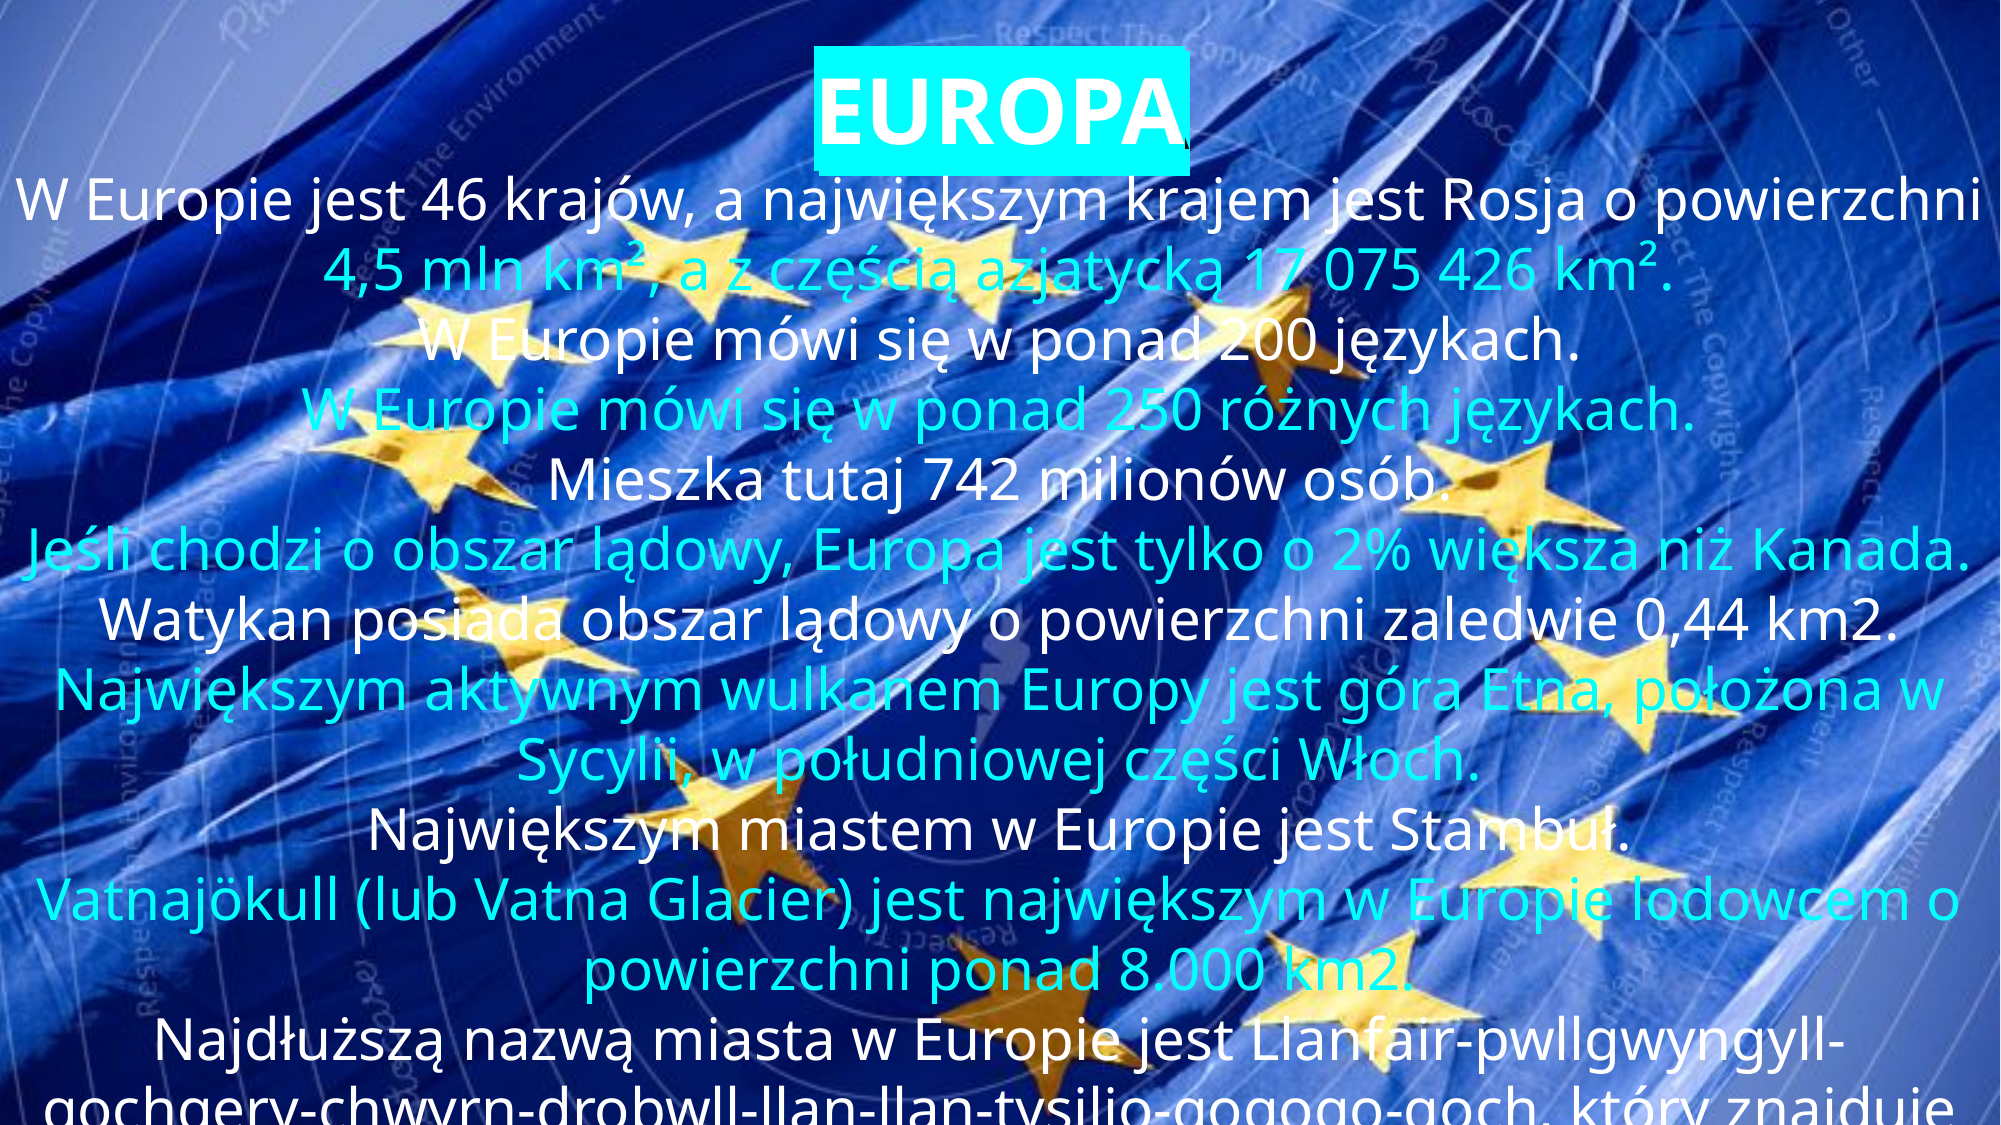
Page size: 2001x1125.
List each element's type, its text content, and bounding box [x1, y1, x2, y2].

text_box EUROPA W Europie jest 46 krajów, a największym krajem jest Rosja o powierzchni 4,5 mln km², a z częścią azjatycką 17 075 426 km². W Europie mówi się w ponad 200 językach. W Europie mówi się w ponad 250 różnych językach. Mieszka tutaj 742 milionów osób. Jeśli chodzi o obszar lądowy, Europa jest tylko o 2% większa niż Kanada. Watykan posiada obszar lądowy o powierzchni zaledwie 0,44 km2. Największym aktywnym wulkanem Europy jest góra Etna, położona w Sycylii, w południowej części Włoch. Największym miastem w Europie jest Stambuł. Vatnajökull (lub Vatna Glacier) jest największym w Europie lodowcem o powierzchni ponad 8.000 km2. Najdłuższą nazwą miasta w Europie jest Llanfair-pwllgwyngyll-gochgery-chwyrn-drobwll-llan-llan-tysilio-gogogo-goch, który znajduje się w Walii. [0, 0, 2000, 1125]
